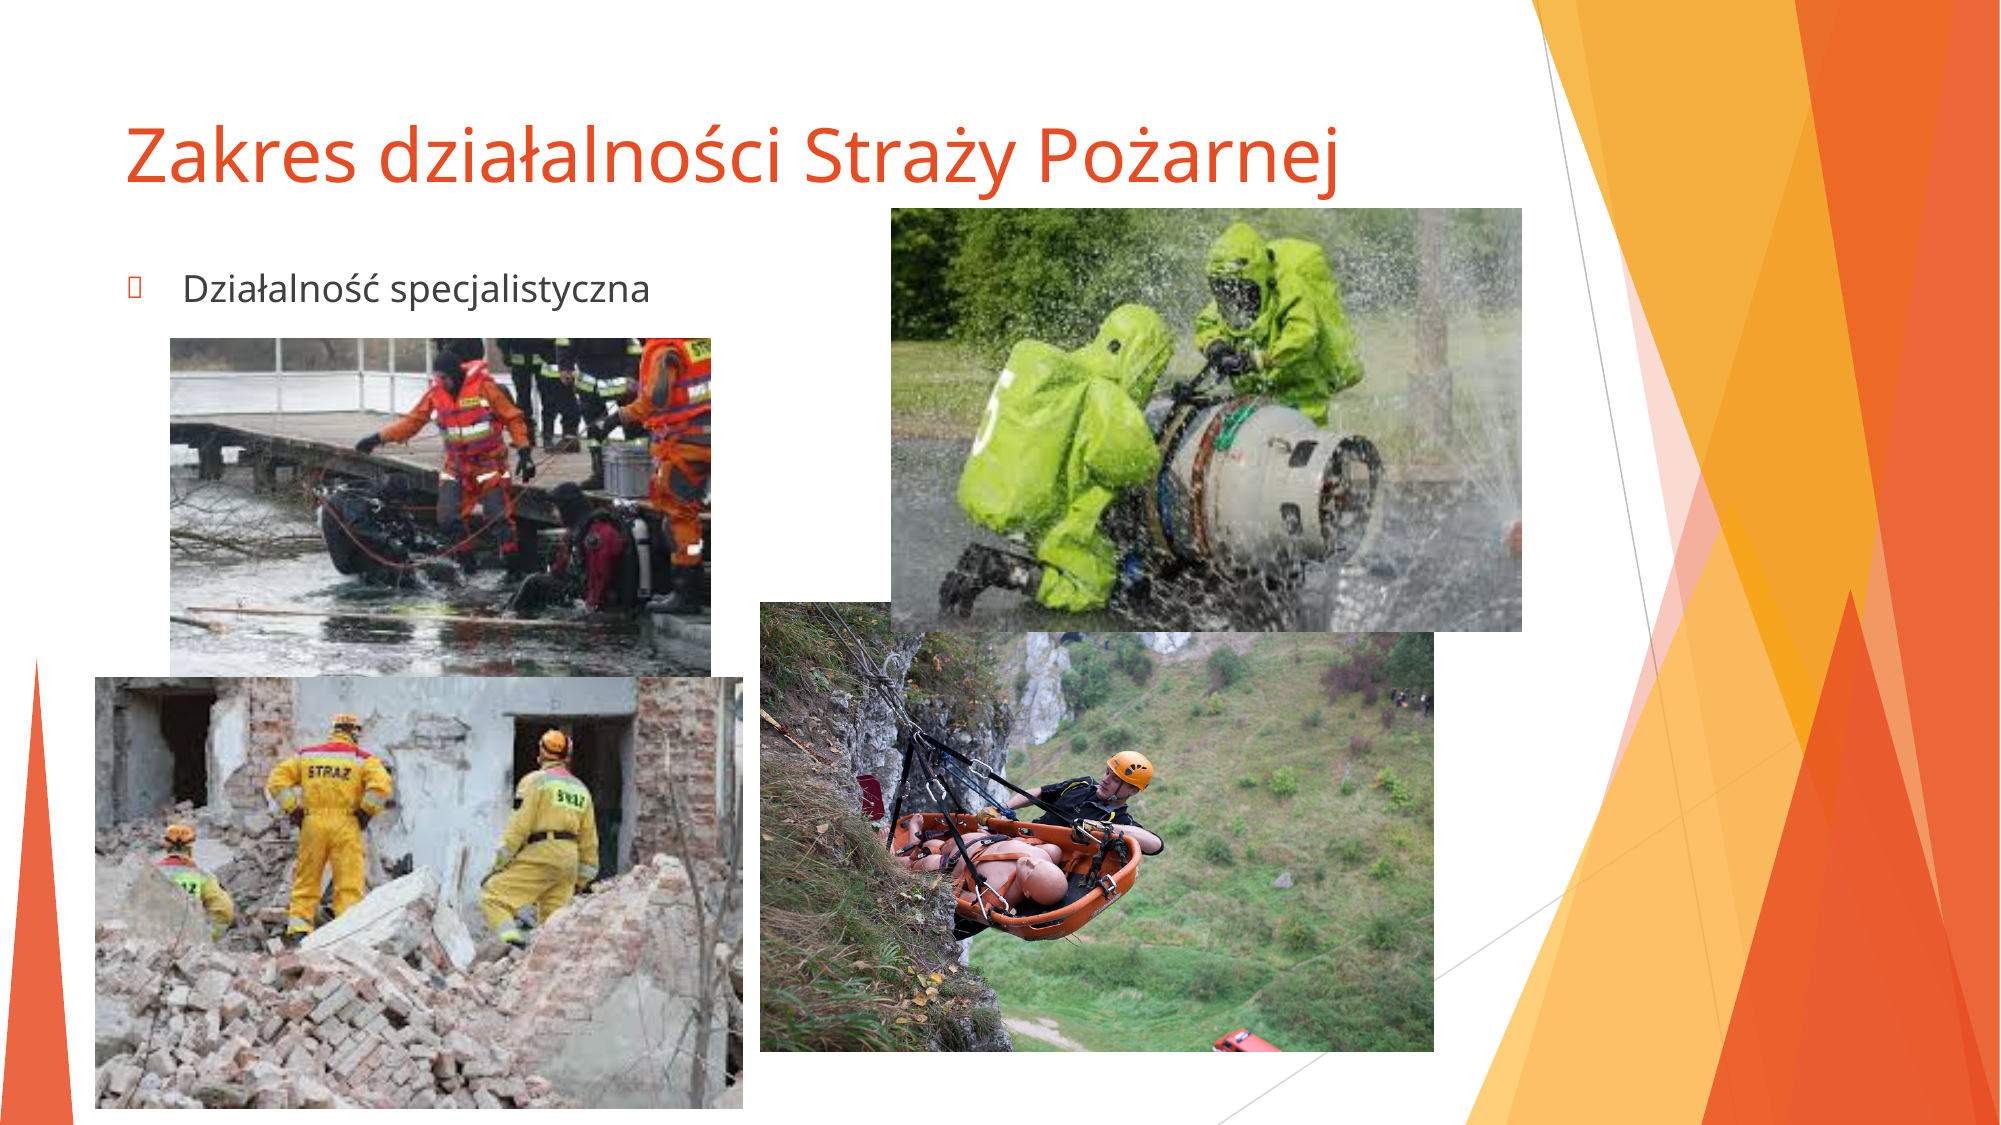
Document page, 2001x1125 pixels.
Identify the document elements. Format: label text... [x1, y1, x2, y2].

list Działalność specjalistyczna [111, 257, 891, 355]
title Zakres działalności Straży Pożarnej [111, 99, 1522, 257]
picture [760, 208, 1522, 1052]
picture [95, 338, 743, 1109]
